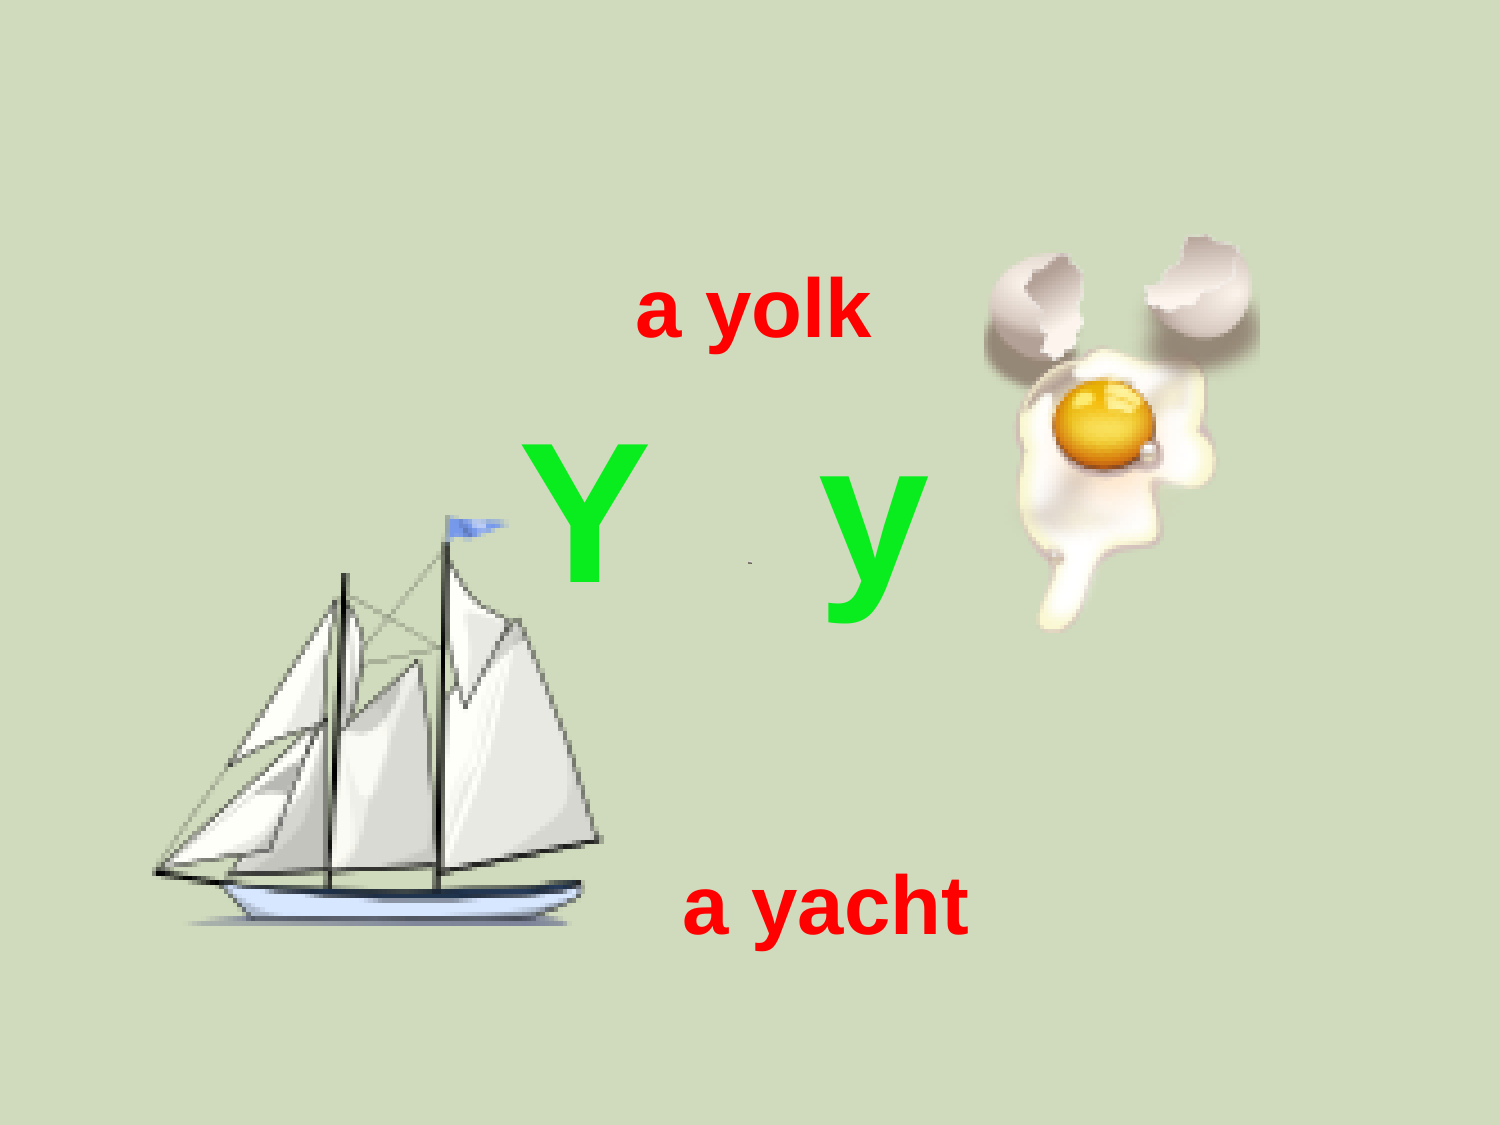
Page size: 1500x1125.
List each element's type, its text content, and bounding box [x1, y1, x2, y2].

text_box a yolk [621, 246, 891, 362]
picture [152, 515, 604, 926]
text_box Y y [503, 374, 973, 631]
text_box a yacht [644, 843, 1067, 960]
picture [984, 234, 1260, 633]
